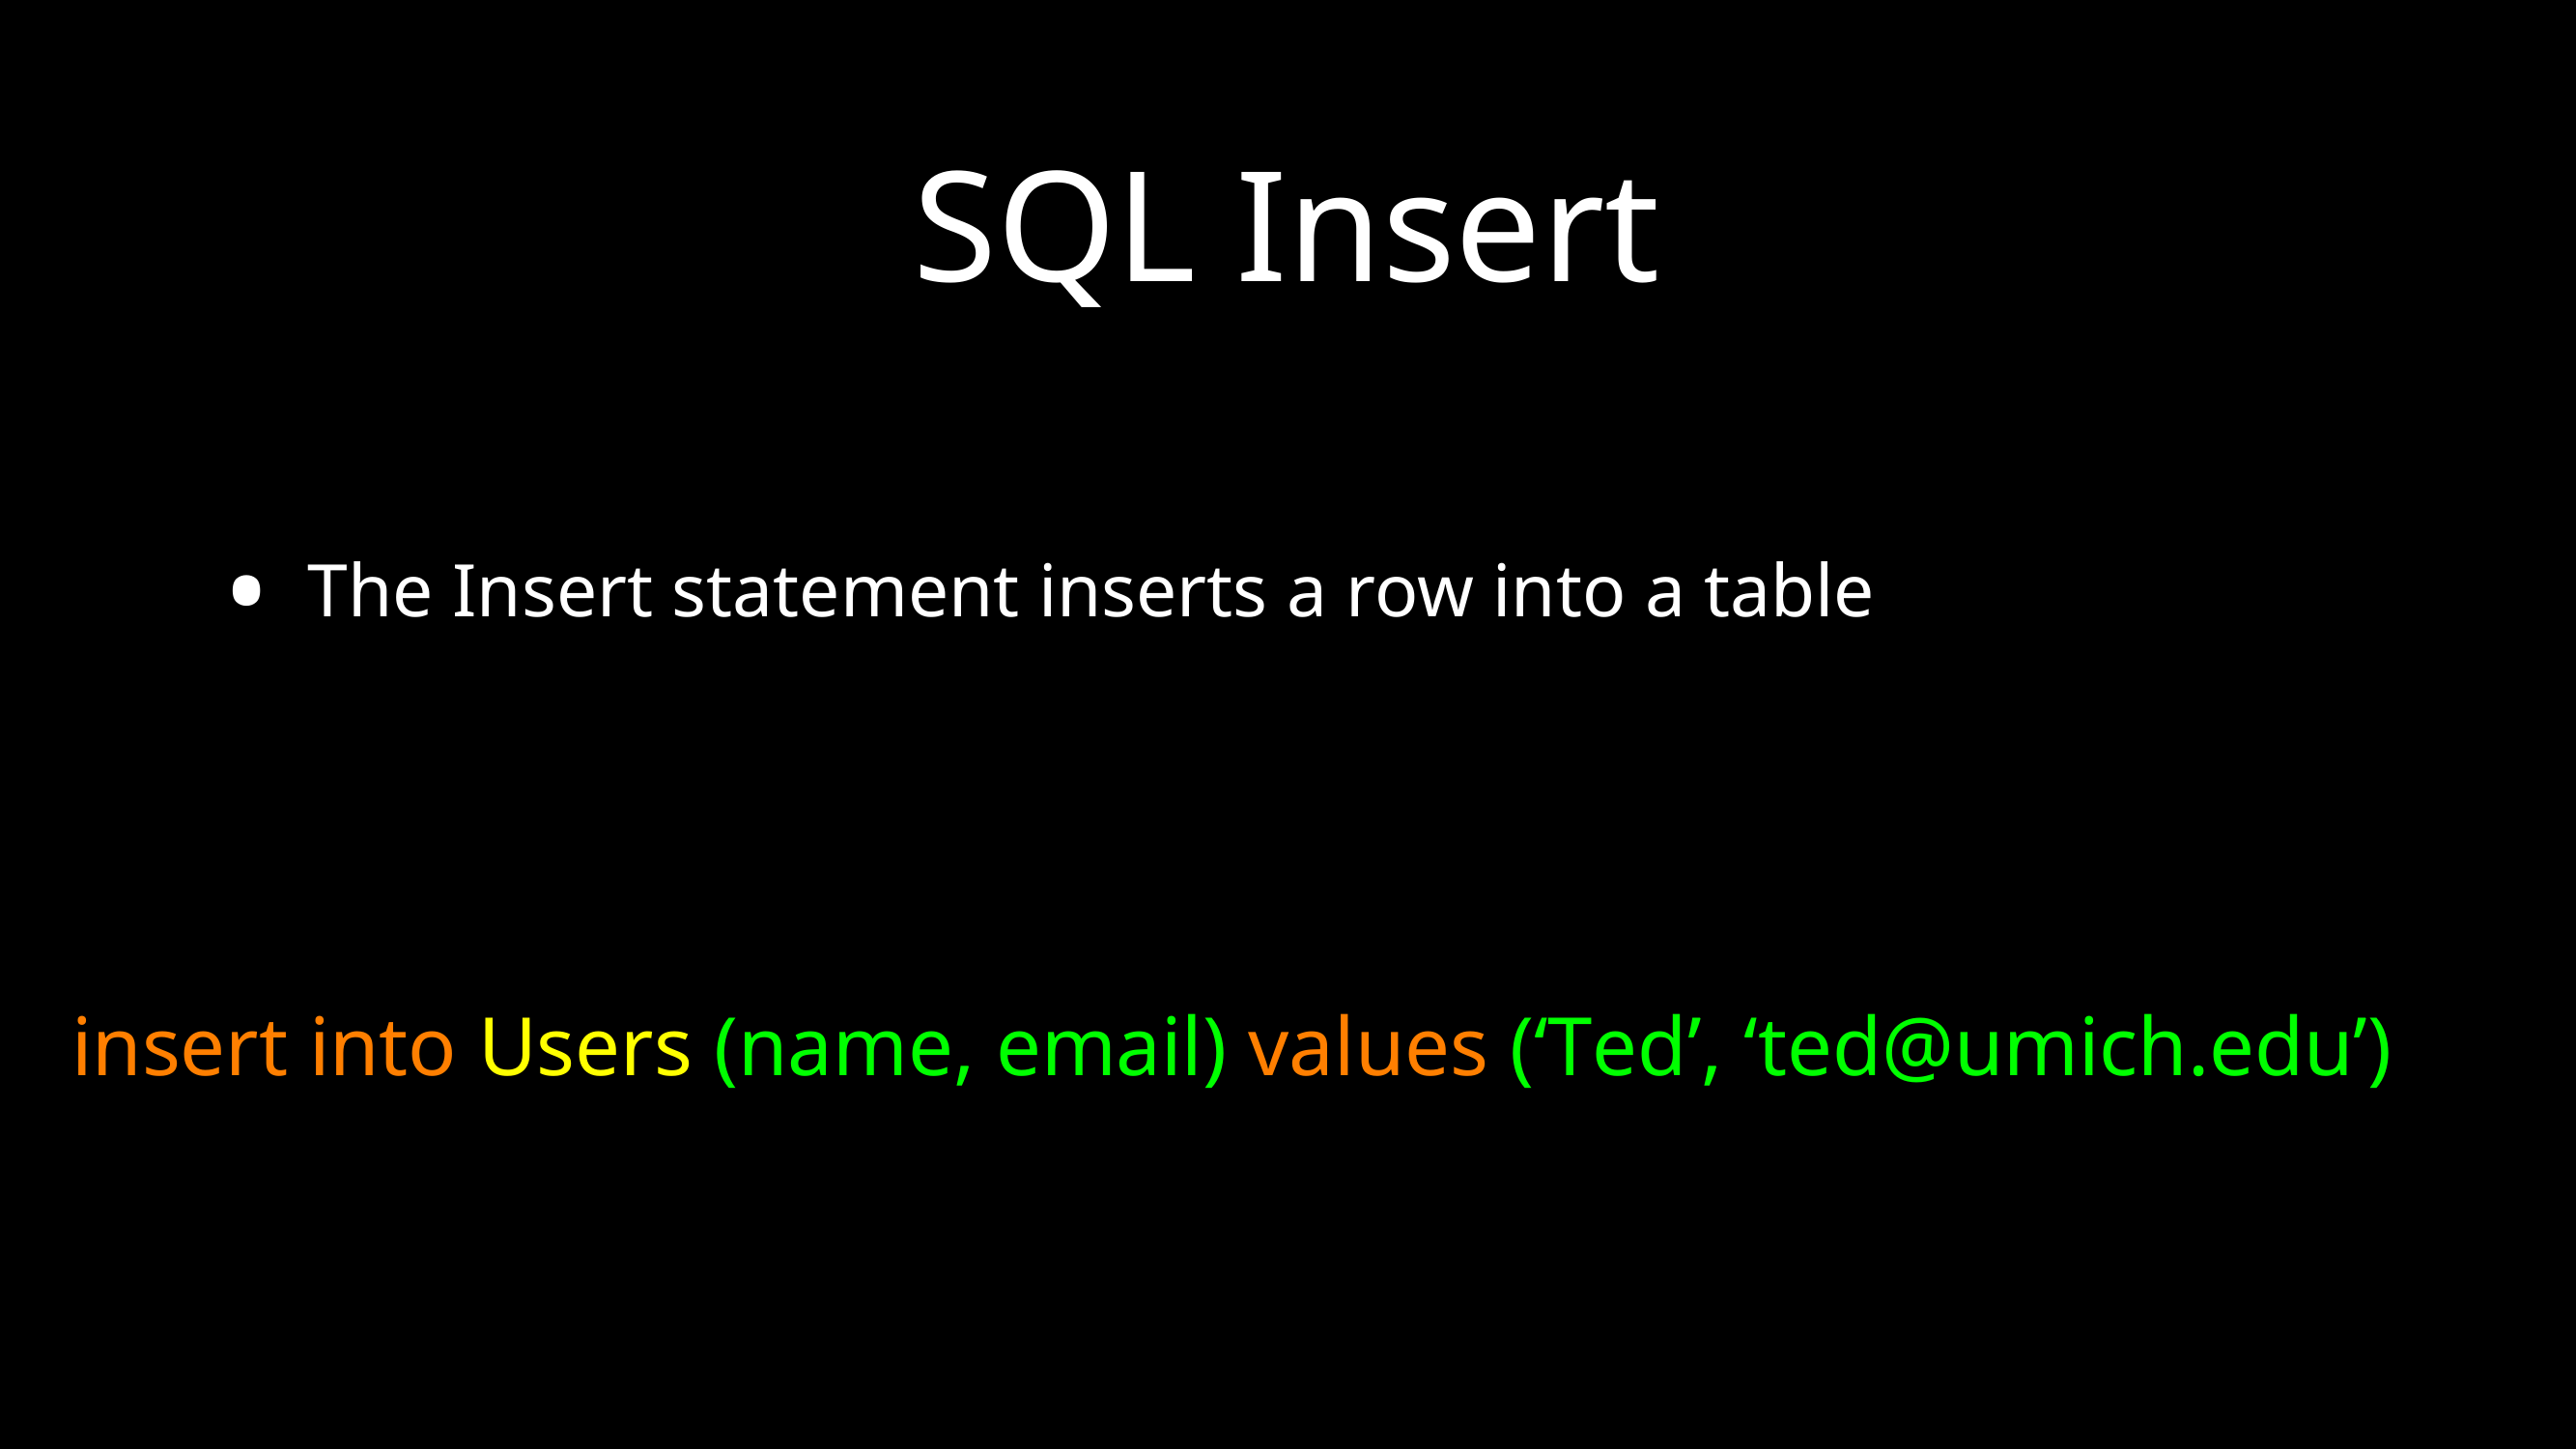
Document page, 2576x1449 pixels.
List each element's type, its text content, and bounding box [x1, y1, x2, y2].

list The Insert statement inserts a row into a table [183, 412, 2392, 763]
text_box insert into Users (name, email) values (‘Ted’, ‘ted@umich.edu’) [71, 995, 2393, 1093]
title SQL Insert [183, 38, 2392, 403]
